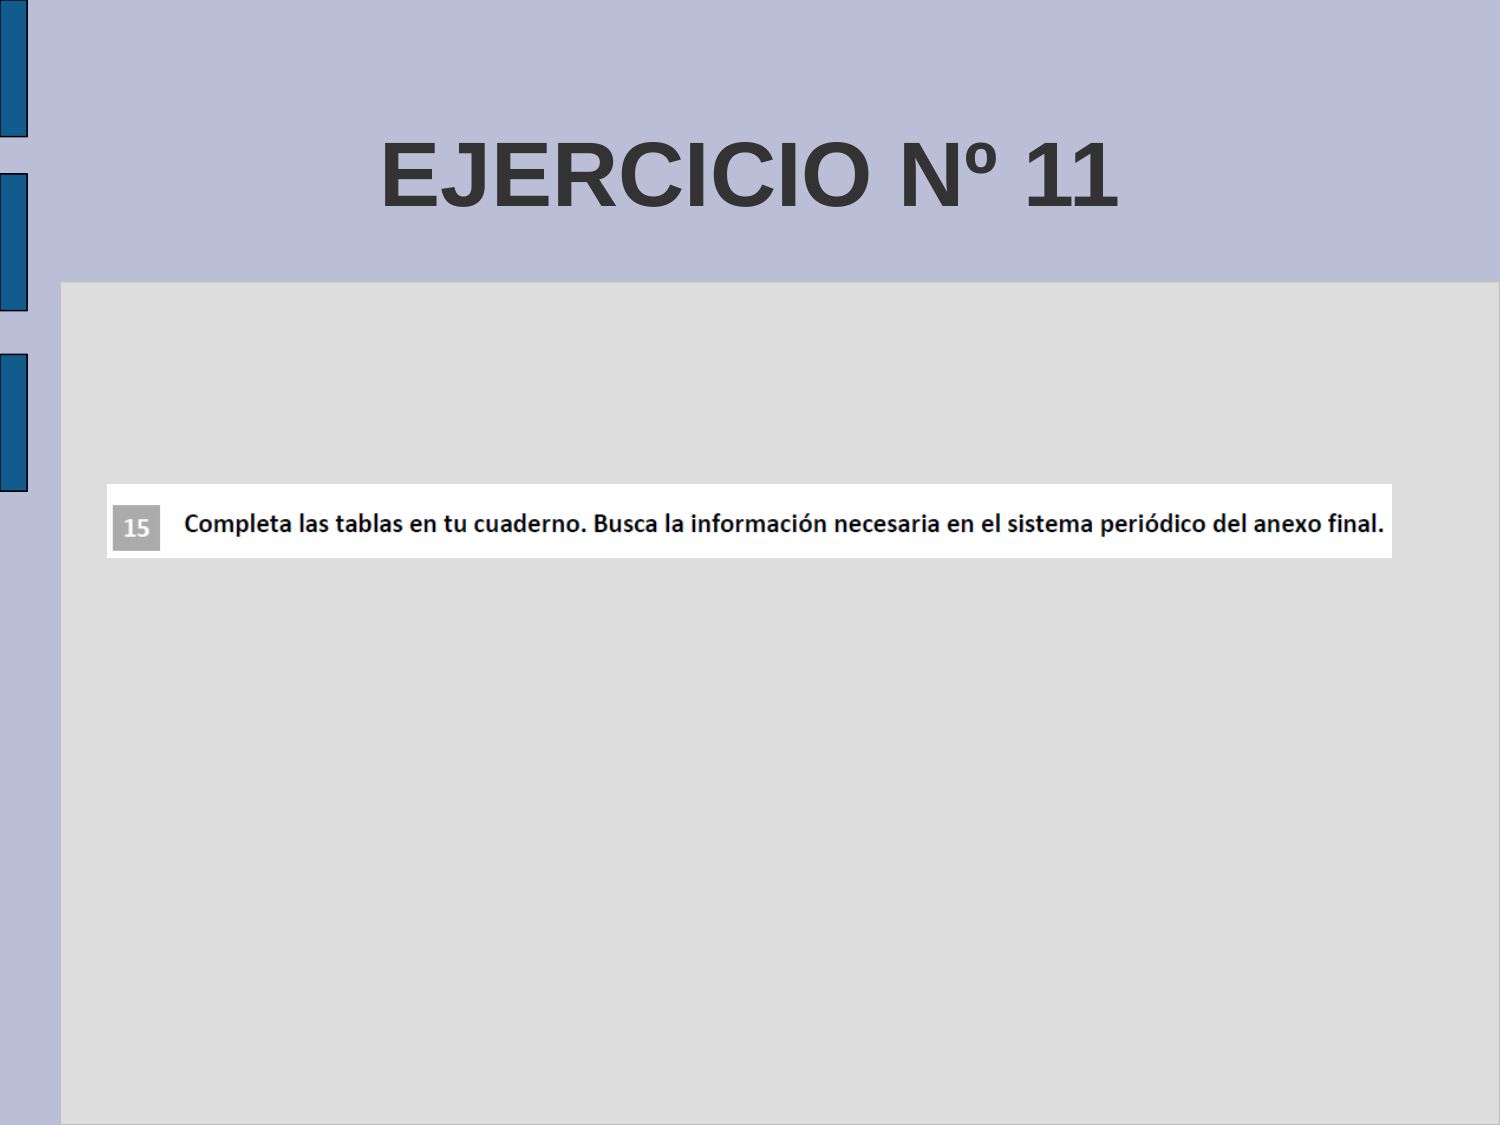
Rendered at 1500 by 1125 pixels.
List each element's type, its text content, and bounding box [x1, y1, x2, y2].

title EJERCICIO Nº 11 [110, 80, 1391, 271]
picture [107, 484, 1392, 558]
